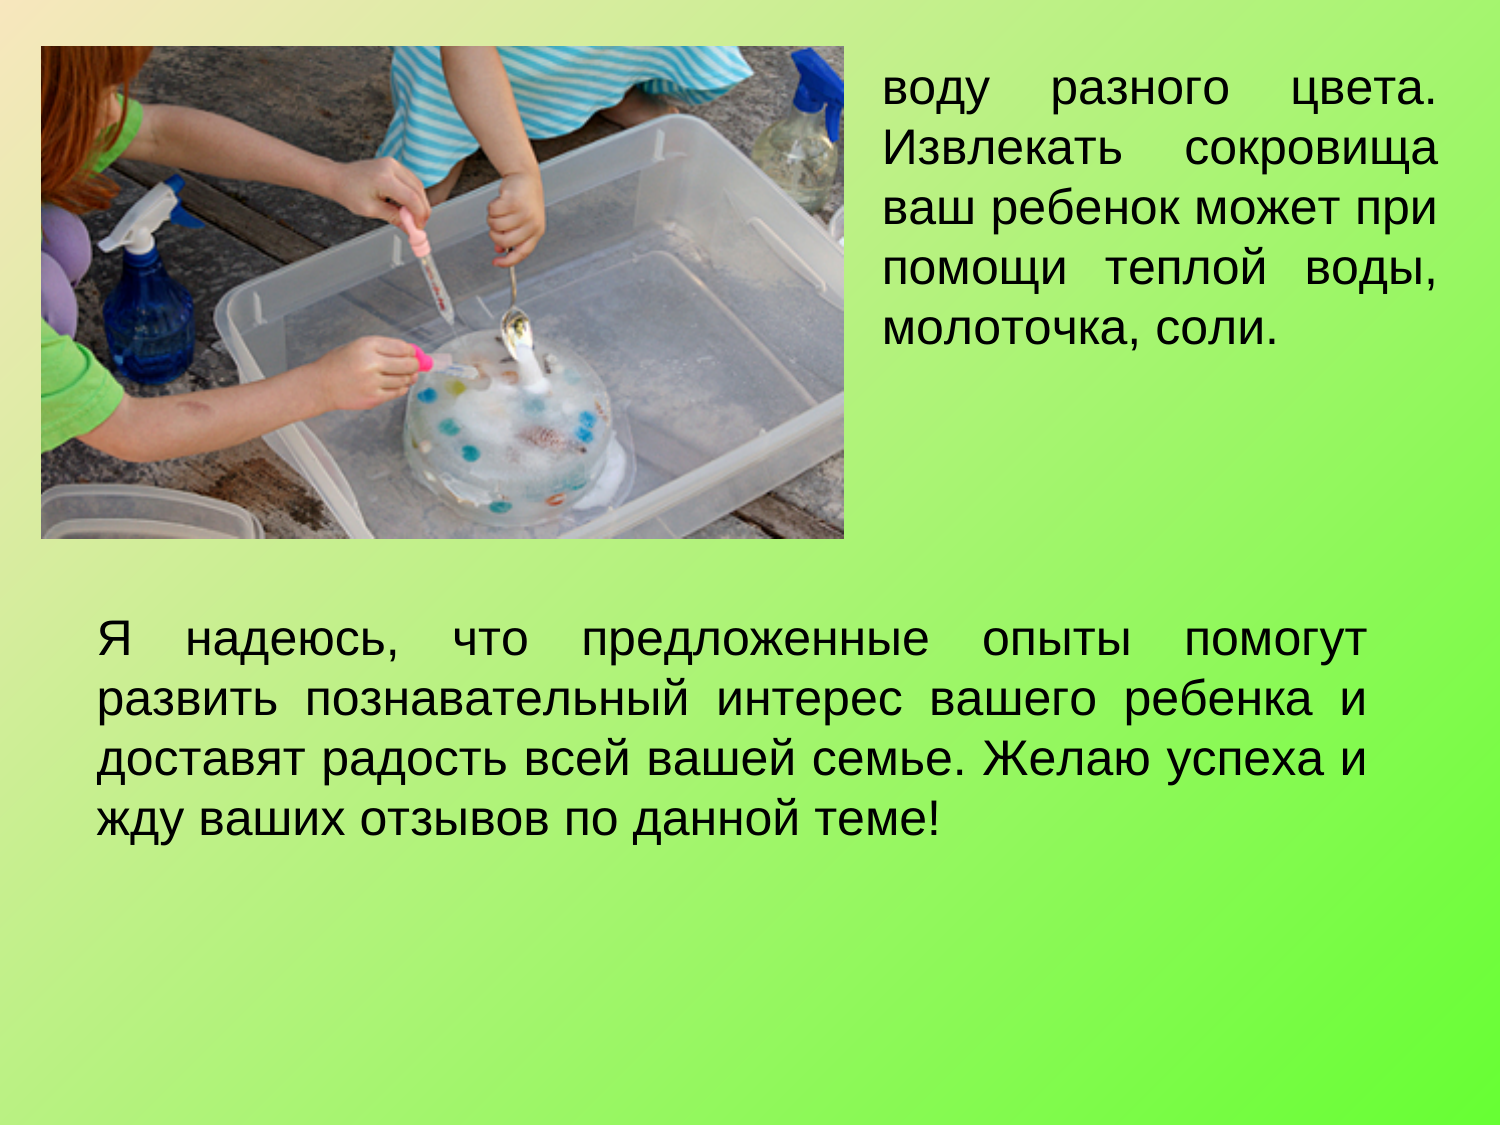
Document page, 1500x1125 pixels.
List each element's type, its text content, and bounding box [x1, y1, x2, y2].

text_box Я надеюсь, что предложенные опыты помогут развить познавательный интерес вашего ребенка и доставят радость всей вашей семье. Желаю успеха и жду ваших отзывов по данной теме! [81, 597, 1383, 854]
picture [41, 46, 844, 540]
text_box воду разного цвета. Извлекать сокровища ваш ребенок может при помощи теплой воды, молоточка, соли. [867, 46, 1454, 363]
